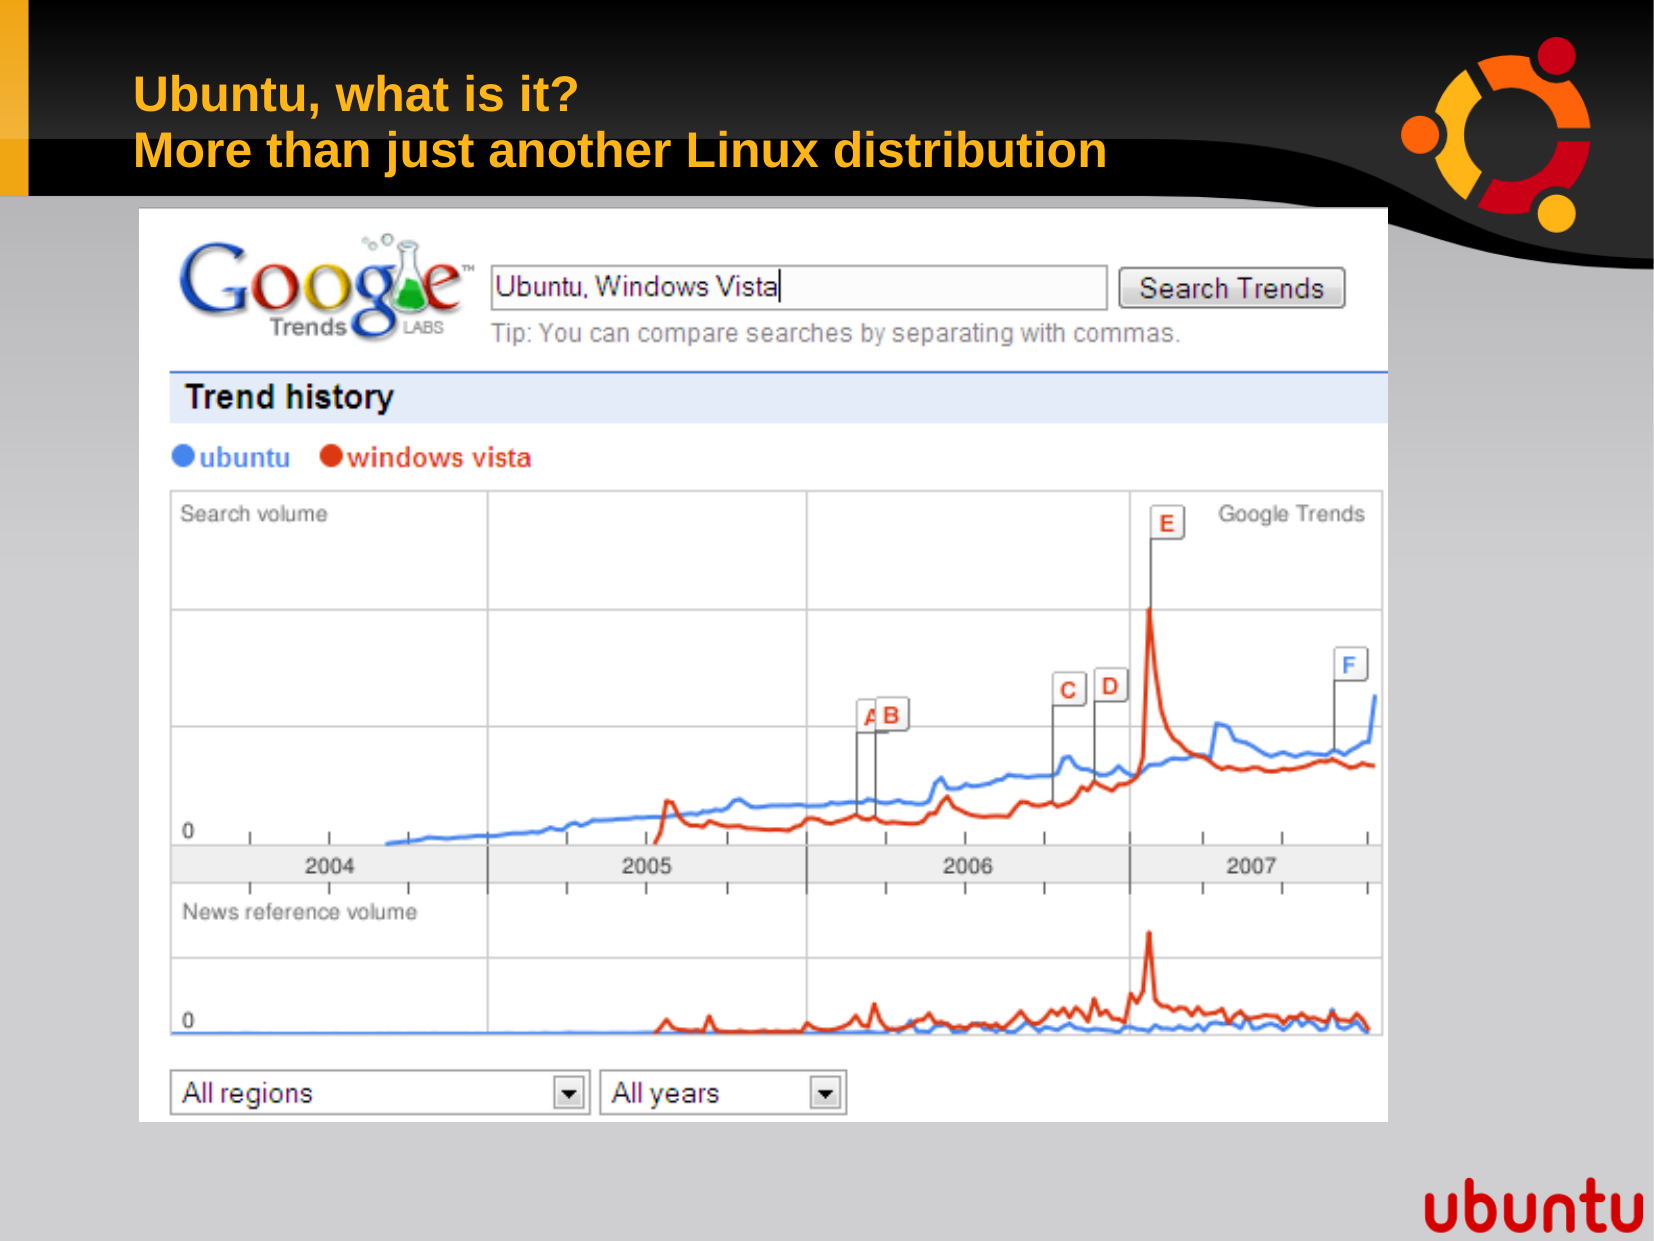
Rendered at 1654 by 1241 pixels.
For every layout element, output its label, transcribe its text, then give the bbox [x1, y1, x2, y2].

picture [0, 0, 1654, 1241]
text_box Ubuntu, what is it? More than just another Linux distribution [118, 59, 1211, 186]
